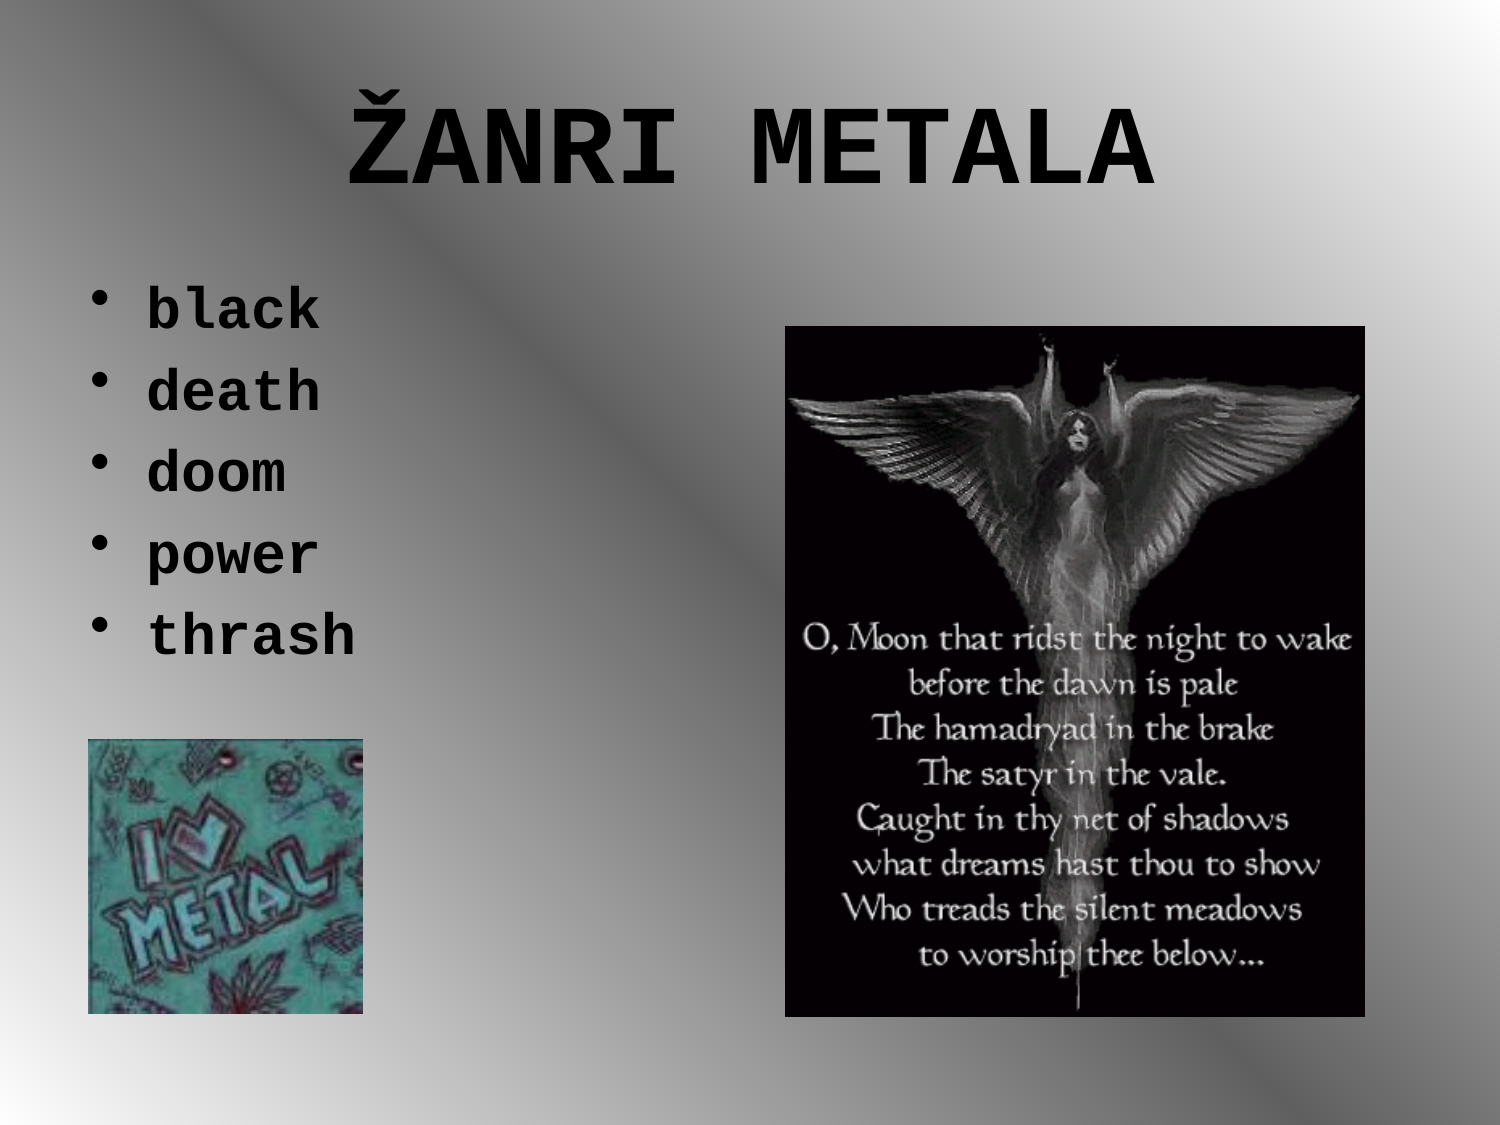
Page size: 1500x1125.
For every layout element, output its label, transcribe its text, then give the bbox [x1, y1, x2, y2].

picture [785, 326, 1365, 1017]
picture [88, 739, 363, 1015]
title ŽANRI METALA [75, 45, 1425, 233]
list black death doom power thrash [75, 262, 738, 1005]
